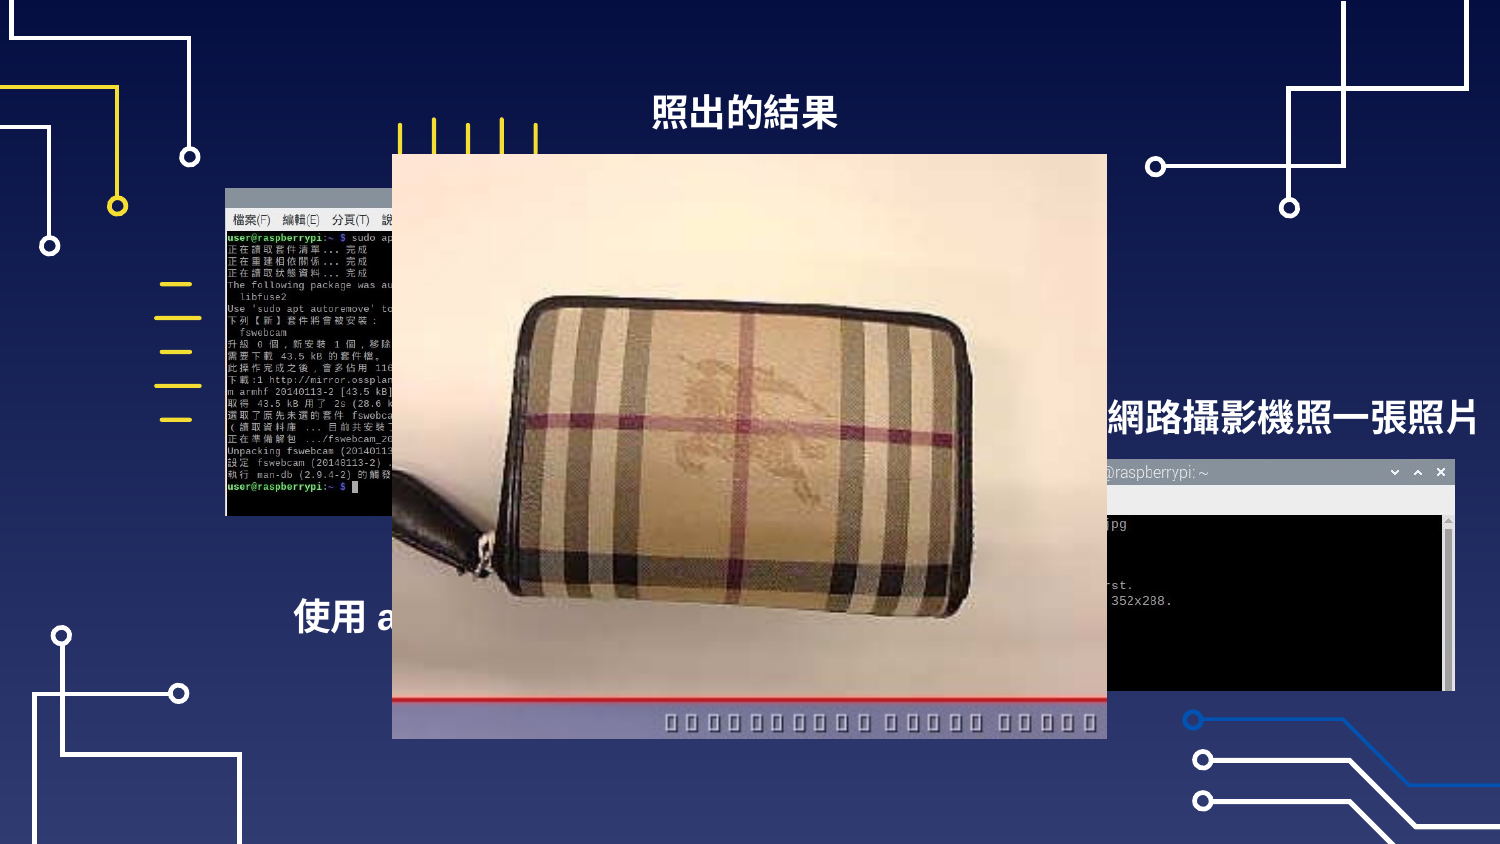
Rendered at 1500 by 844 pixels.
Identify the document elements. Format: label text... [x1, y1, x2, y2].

text_box [431, 117, 437, 154]
text_box [499, 117, 504, 154]
text_box [154, 315, 202, 321]
text_box [154, 383, 202, 388]
text_box [465, 122, 471, 154]
picture [225, 154, 1455, 739]
text_box [533, 122, 538, 154]
text_box [159, 349, 193, 355]
text_box [159, 417, 192, 422]
text_box [159, 282, 192, 287]
text_box 輸入指令即會使用網路攝影機照一張照片 [1107, 386, 1500, 448]
text_box 使用apt安裝fswebcam [278, 585, 392, 647]
text_box 照出的結果 [636, 81, 997, 160]
text_box [397, 122, 403, 154]
